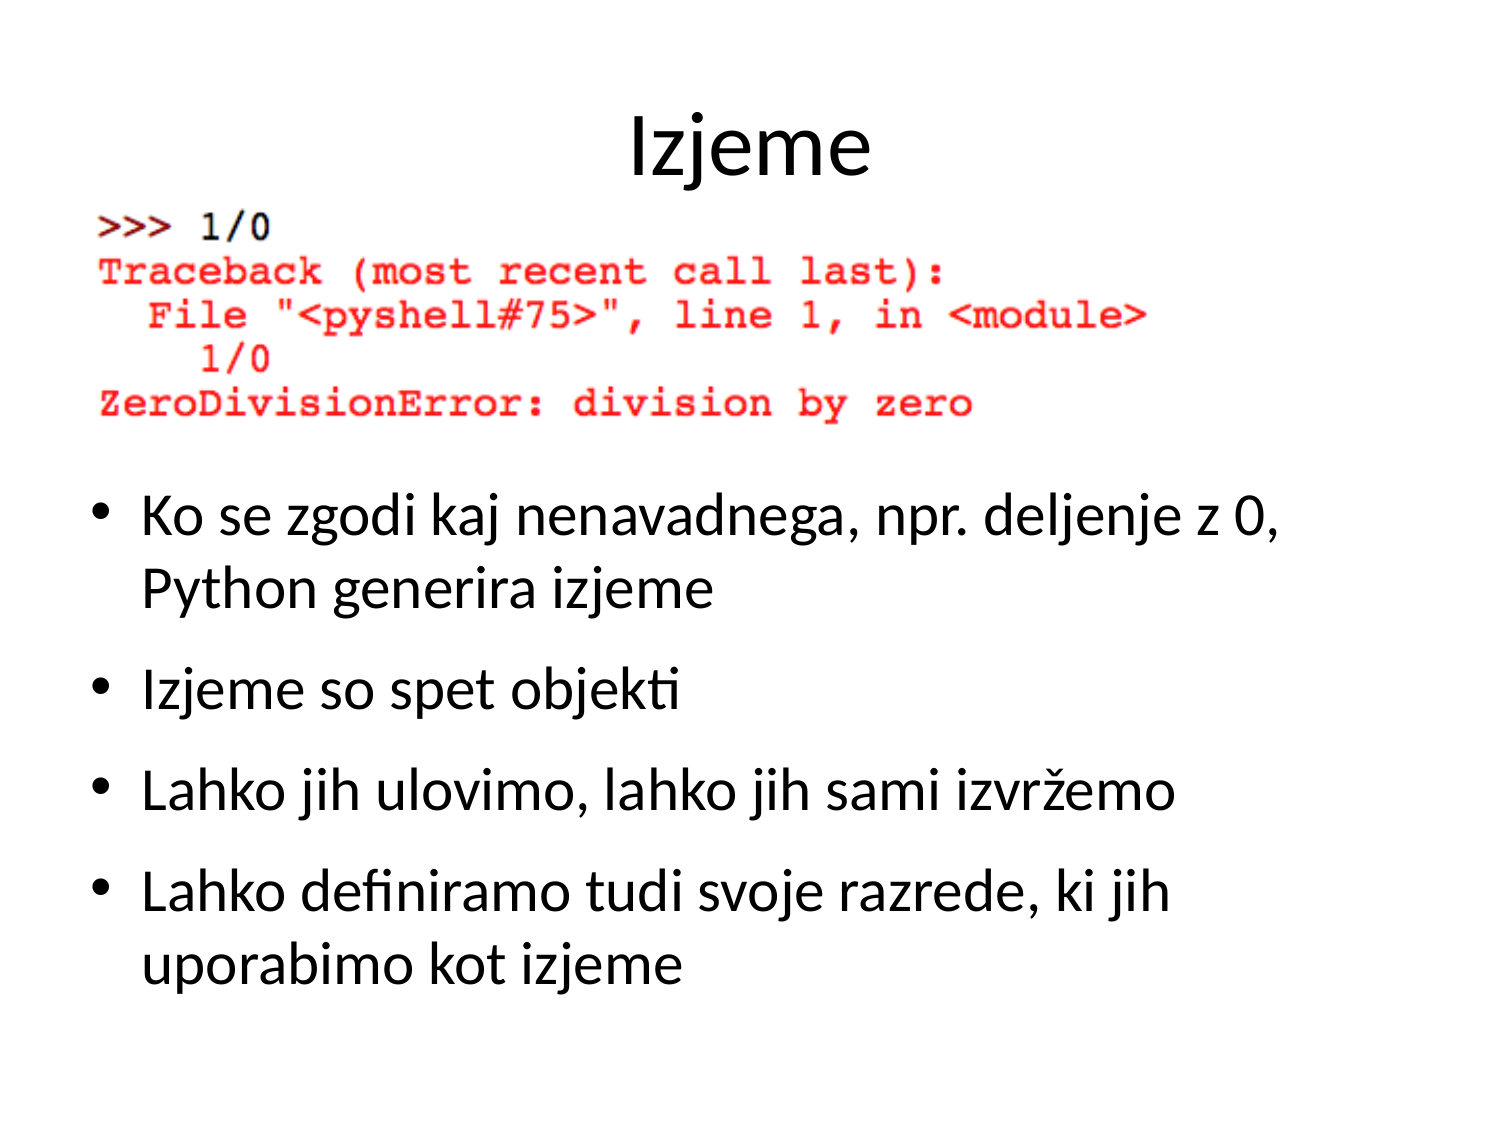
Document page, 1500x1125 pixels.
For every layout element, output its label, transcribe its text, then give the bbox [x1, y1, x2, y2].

picture [92, 207, 1197, 433]
title Izjeme [75, 45, 1425, 233]
list Ko se zgodi kaj nenavadnega, npr. deljenje z 0, Python generira izjeme Izjeme so spet objekti Lahko jih ulovimo, lahko jih sami izvržemo Lahko definiramo tudi svoje razrede, ki jih uporabimo kot izjeme [75, 466, 1425, 1005]
